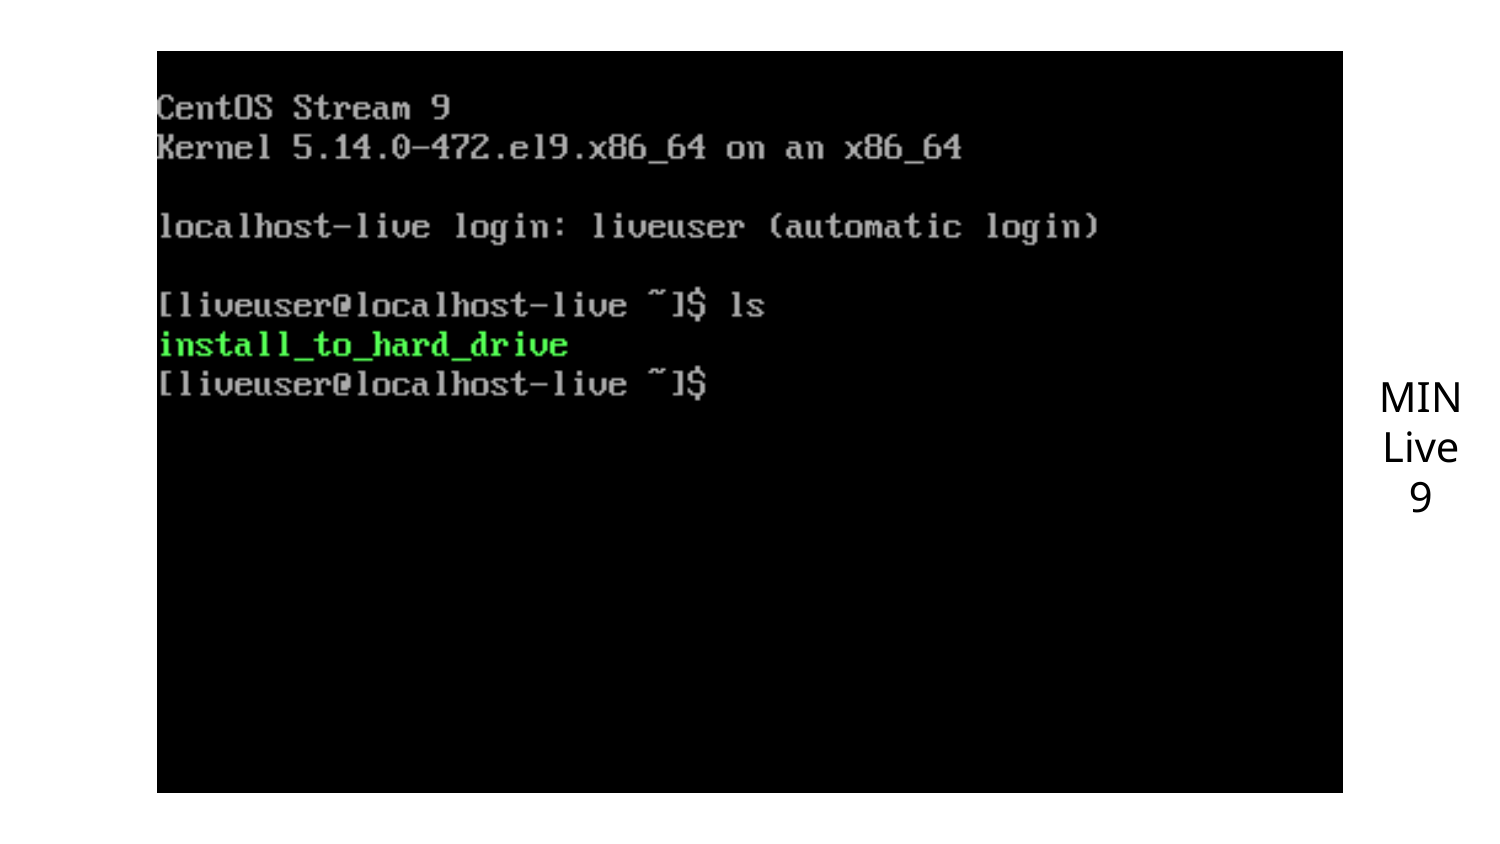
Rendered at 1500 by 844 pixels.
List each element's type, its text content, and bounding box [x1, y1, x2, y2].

text_box MIN Live 9 [1343, 356, 1500, 537]
picture [157, 51, 1343, 793]
